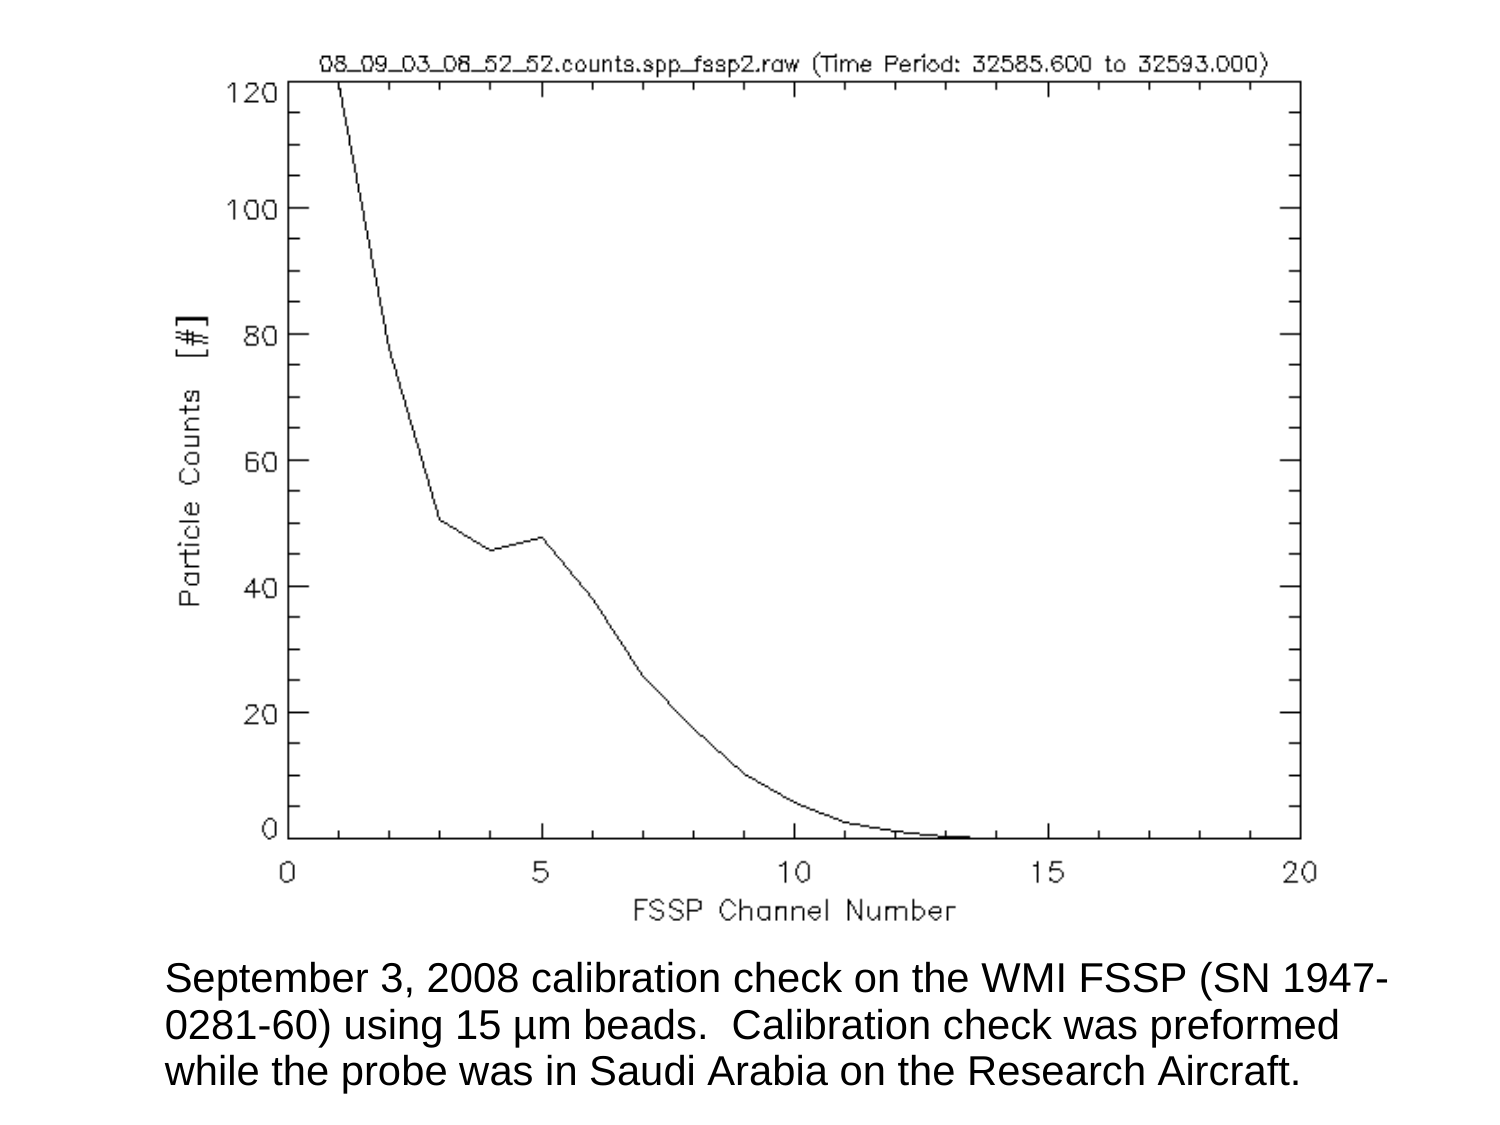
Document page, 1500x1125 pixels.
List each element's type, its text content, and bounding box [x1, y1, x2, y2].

picture [104, 29, 1365, 930]
text_box September 3, 2008 calibration check on the WMI FSSP (SN 1947-0281-60) using 15 µm beads. Calibration check was preformed while the probe was in Saudi Arabia on the Research Aircraft. [150, 947, 1413, 1103]
